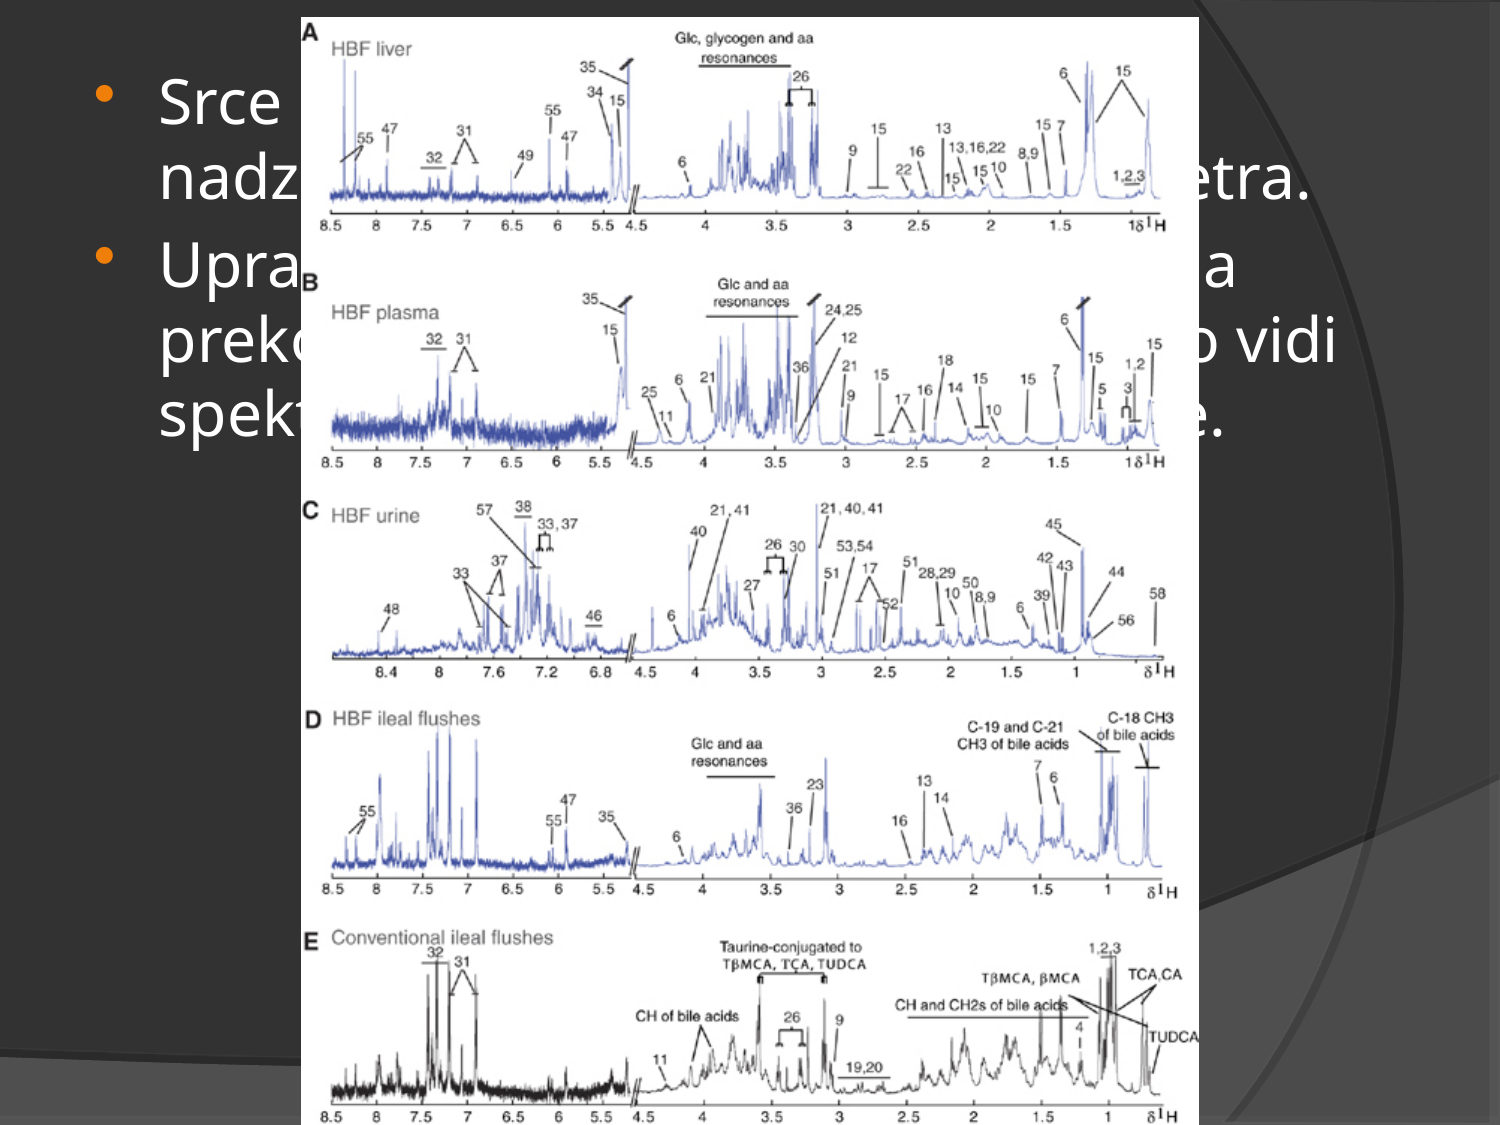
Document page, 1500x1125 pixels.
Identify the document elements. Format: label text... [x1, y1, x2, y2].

picture [301, 17, 1199, 1125]
list Srce spektrometra je računalnik, ki nadzira vse komponente spektrometra. Upravljalec spekrometra vse upravlja preko računalnika. Na zaslonu lahko vidi spektre in jih preko tiskalika natisne. [75, 54, 301, 1071]
list Srce spektrometra je računalnik, ki nadzira vse komponente spektrometra. Upravljalec spekrometra vse upravlja preko računalnika. Na zaslonu lahko vidi spektre in jih preko tiskalika natisne. [1199, 54, 1412, 1071]
